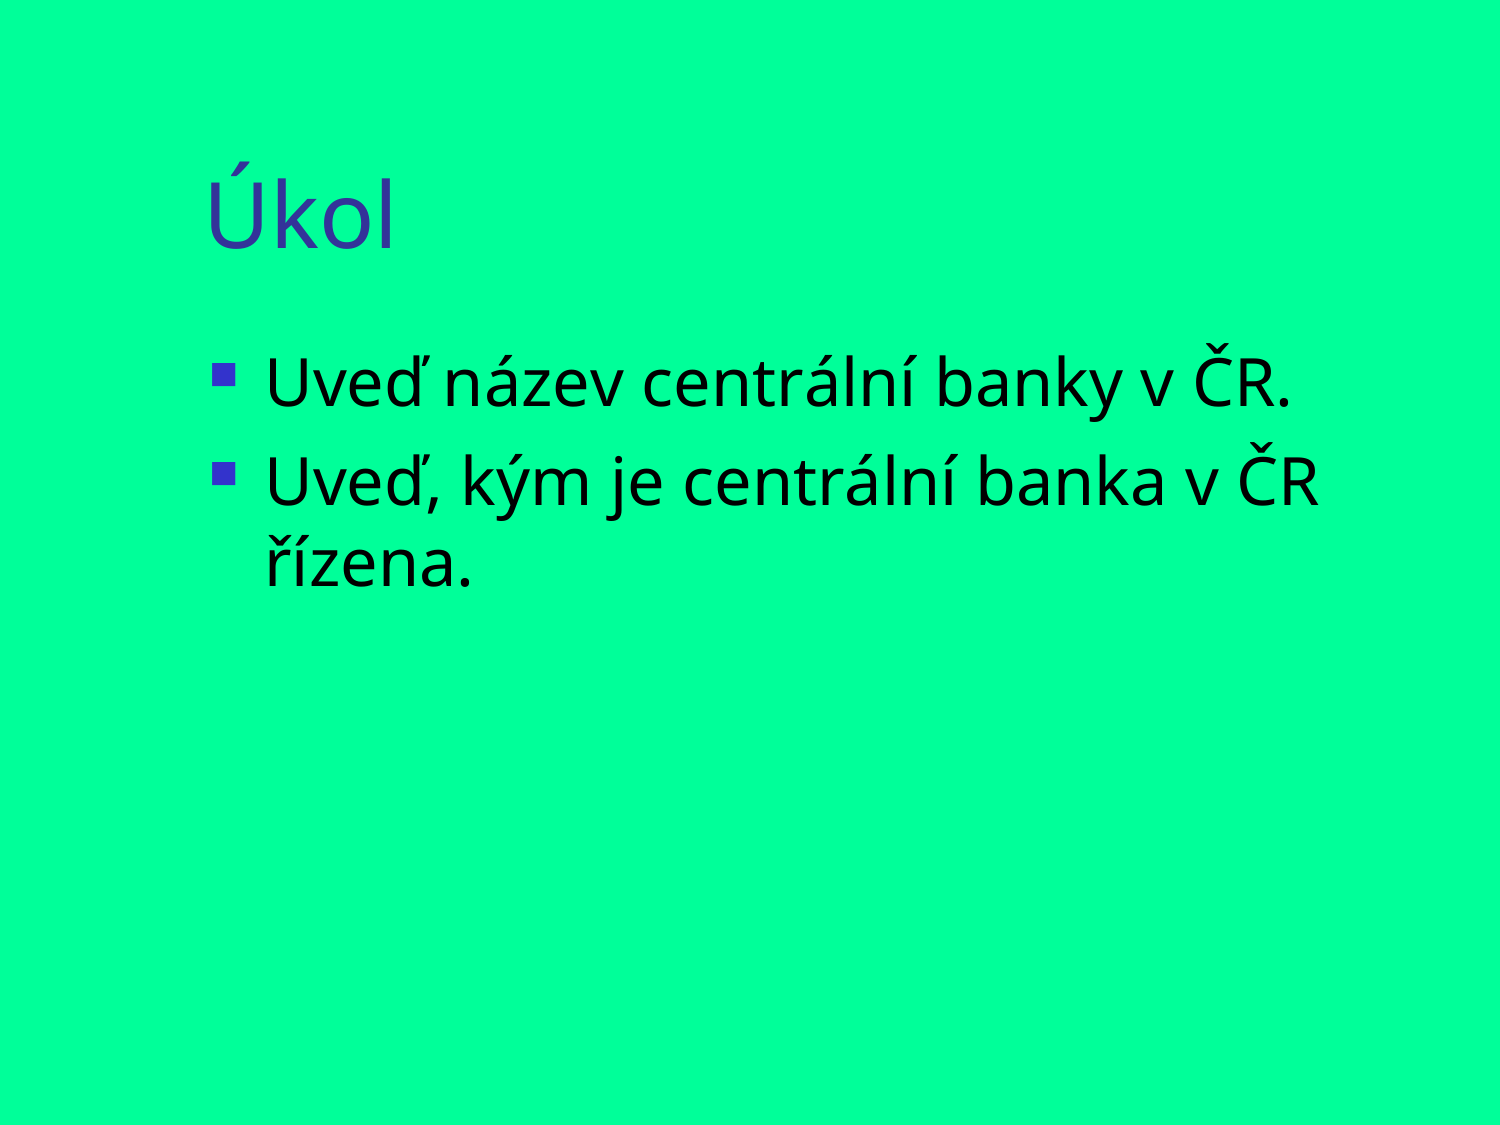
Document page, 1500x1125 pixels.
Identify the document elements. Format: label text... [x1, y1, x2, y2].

list Uveď název centrální banky v ČR. Uveď, kým je centrální banka v ČR řízena. [193, 331, 1469, 1032]
title Úkol [188, 35, 1467, 276]
